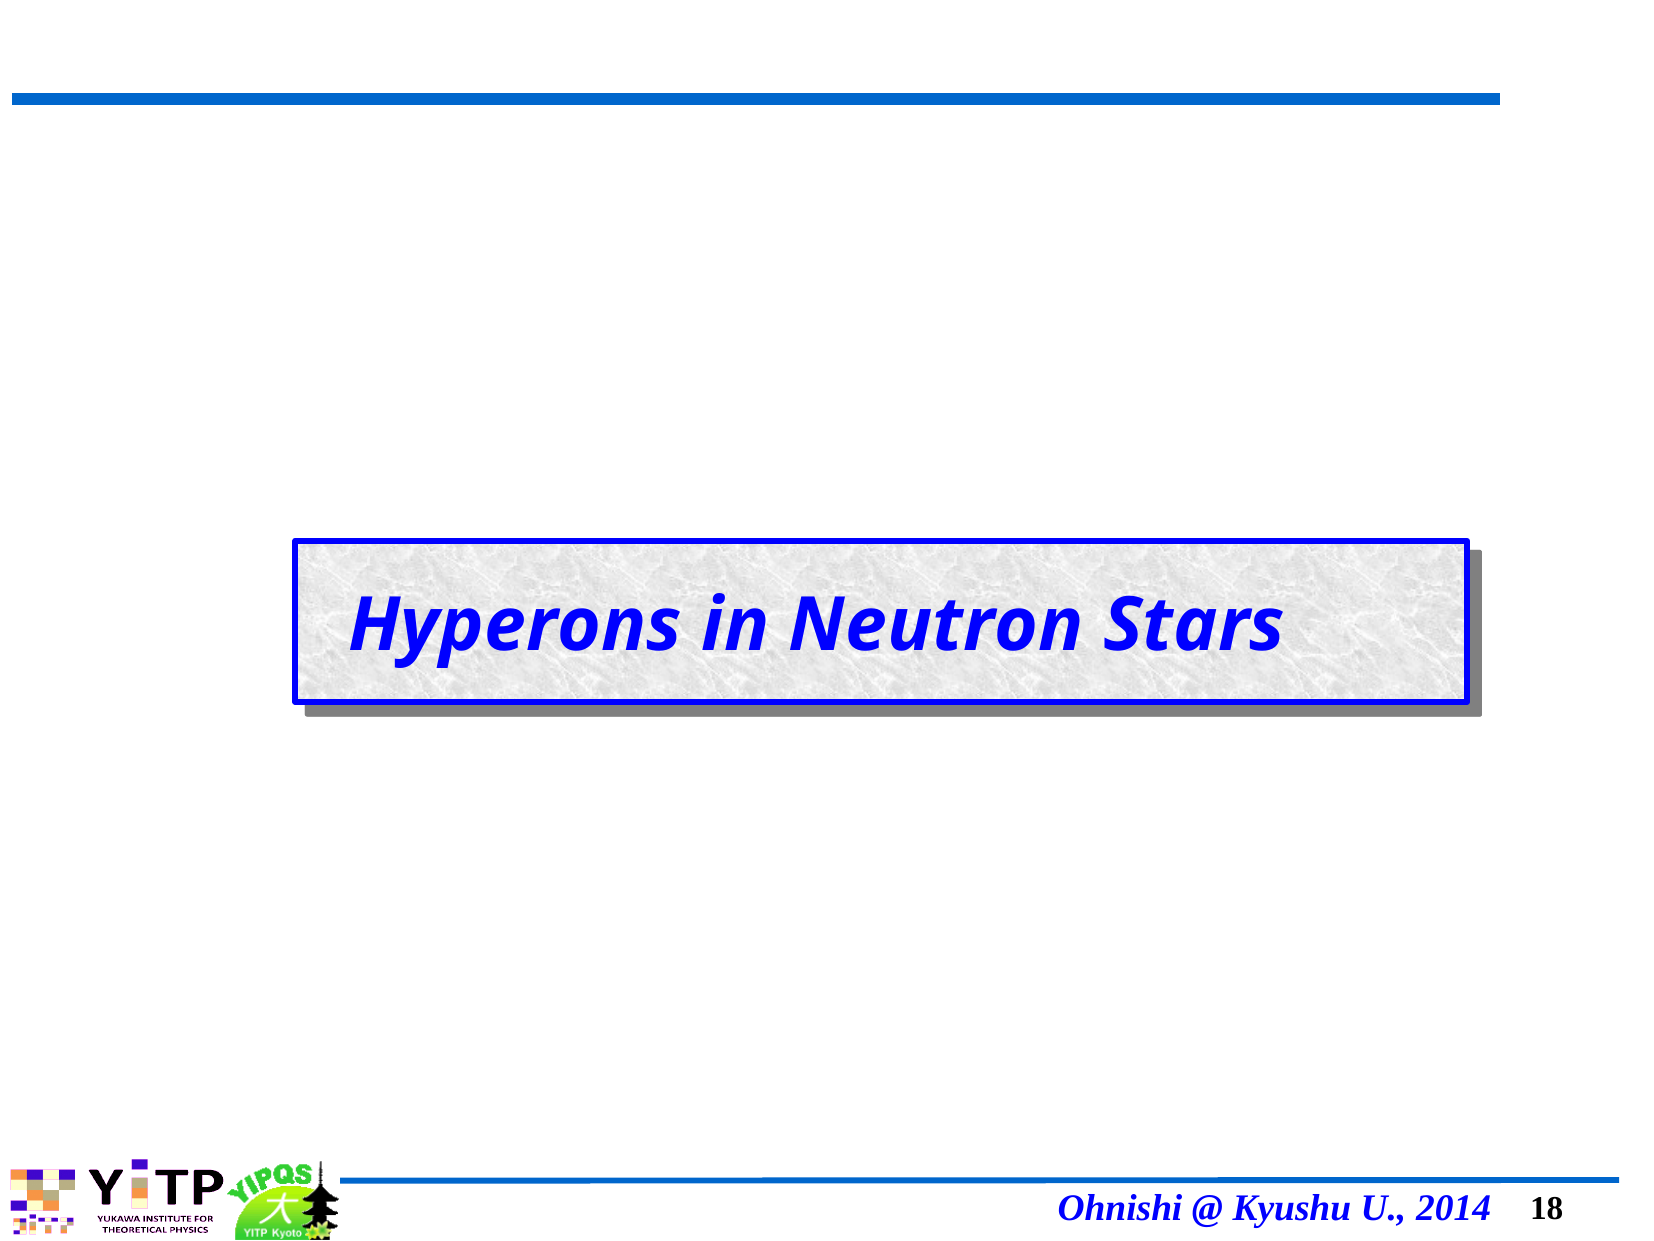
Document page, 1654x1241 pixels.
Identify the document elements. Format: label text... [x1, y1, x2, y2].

picture [0, 1154, 340, 1241]
picture [298, 686, 1464, 699]
text_box Hyperons in Neutron Stars [295, 540, 1468, 686]
